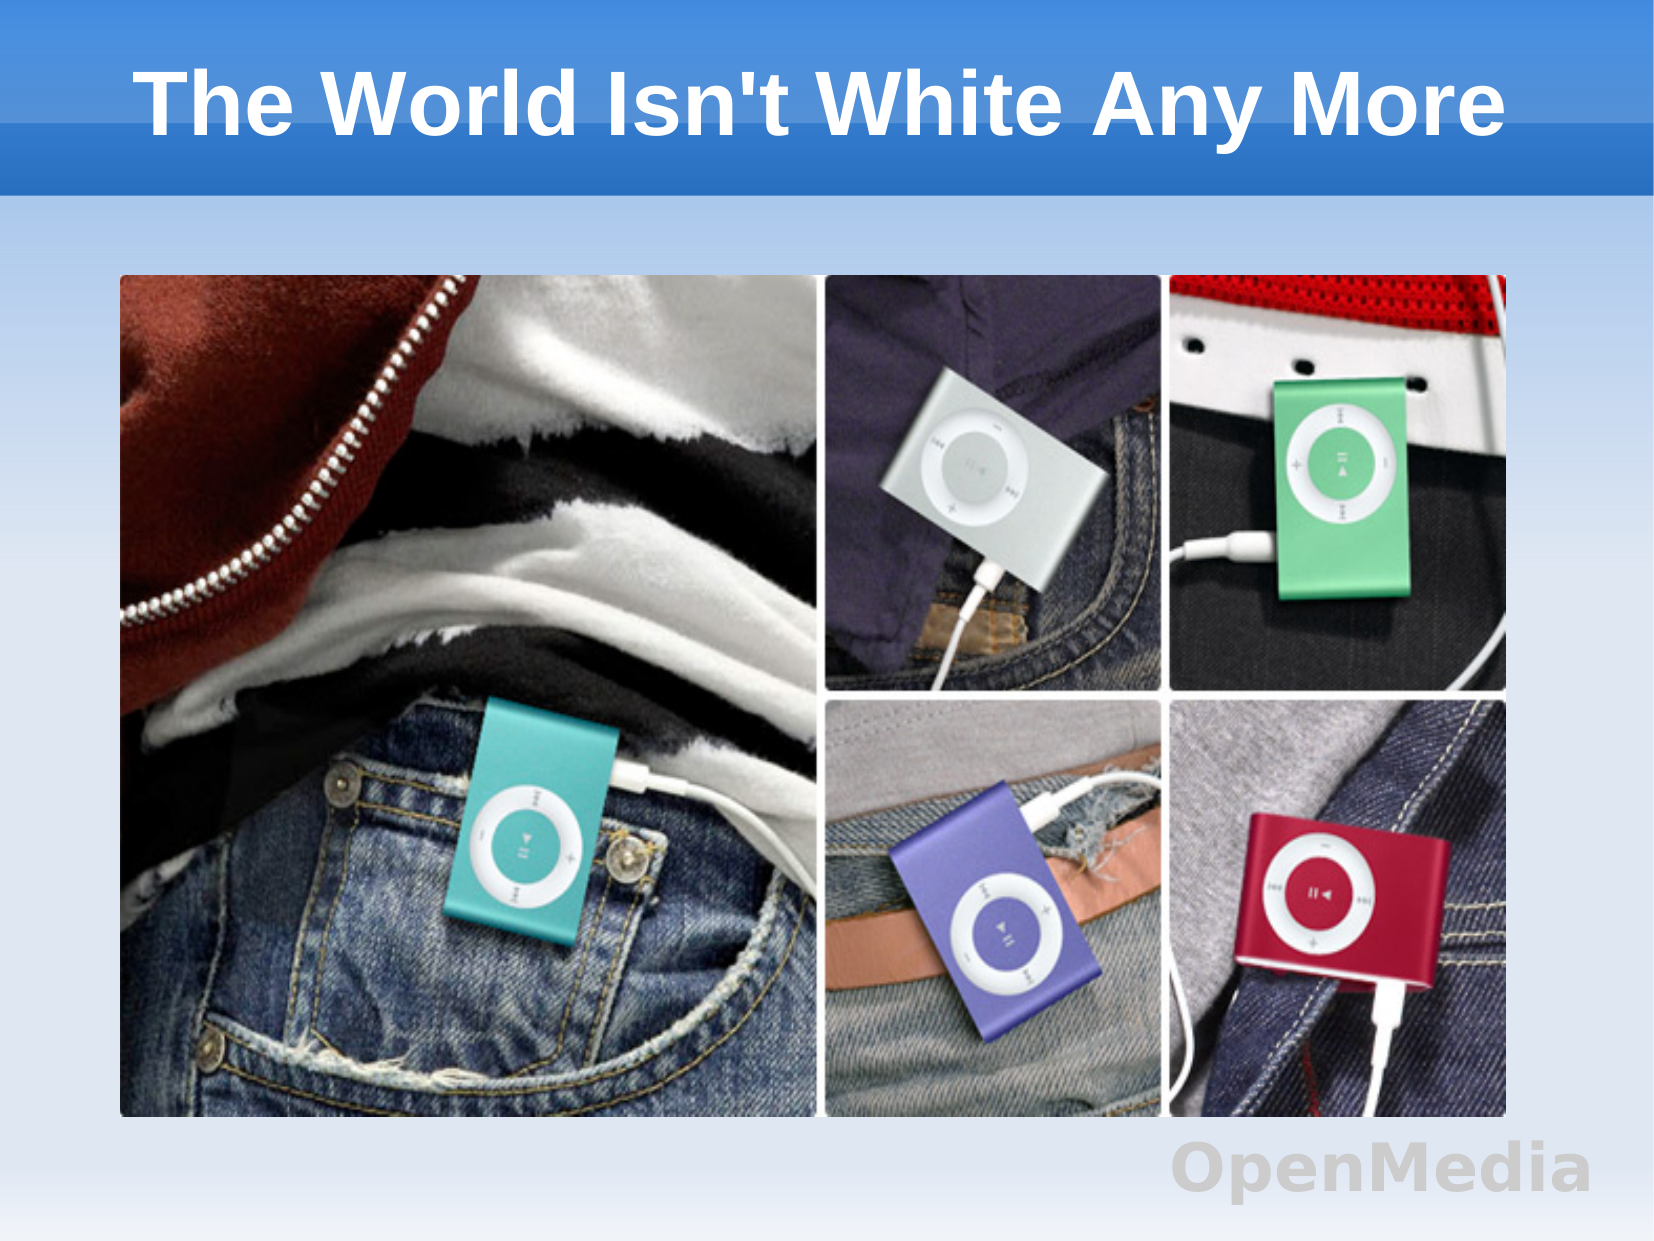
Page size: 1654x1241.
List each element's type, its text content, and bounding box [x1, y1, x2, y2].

title The World Isn't White Any More [76, 0, 1565, 208]
picture [0, 0, 1654, 1241]
